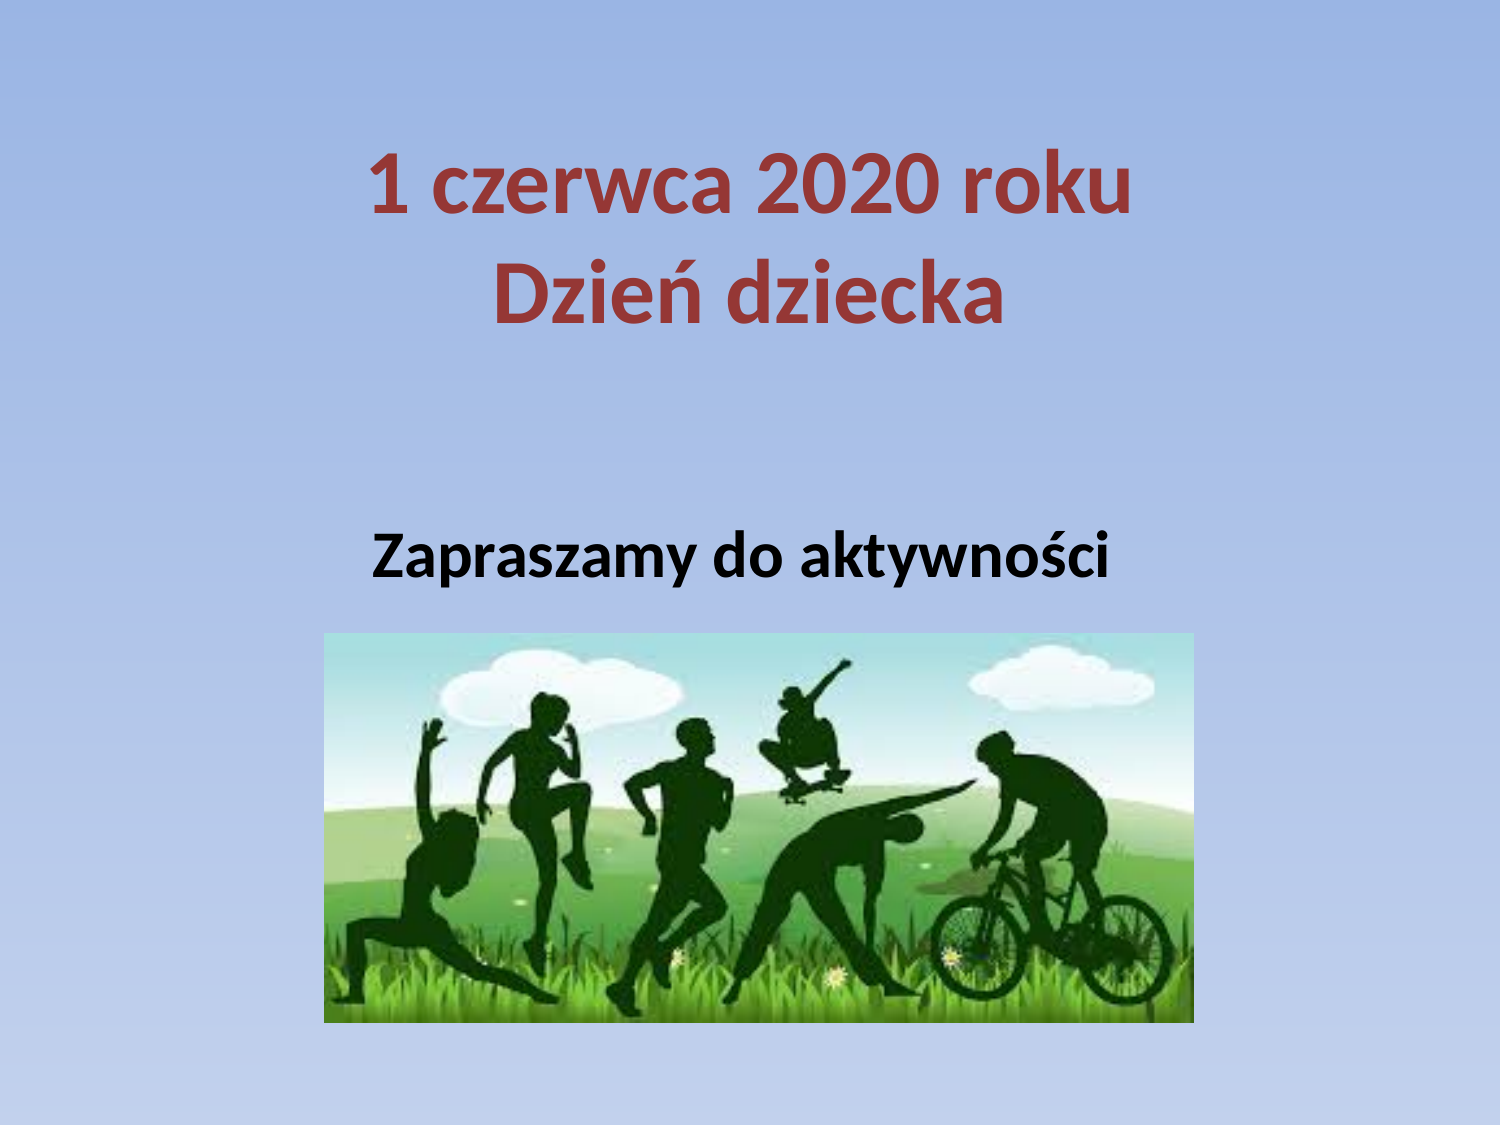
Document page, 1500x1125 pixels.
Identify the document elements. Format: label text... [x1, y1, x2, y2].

subtitle Zapraszamy do aktywności [225, 503, 1276, 925]
picture [324, 633, 1194, 1023]
title 1 czerwca 2020 roku Dzień dziecka [112, 54, 1388, 409]
